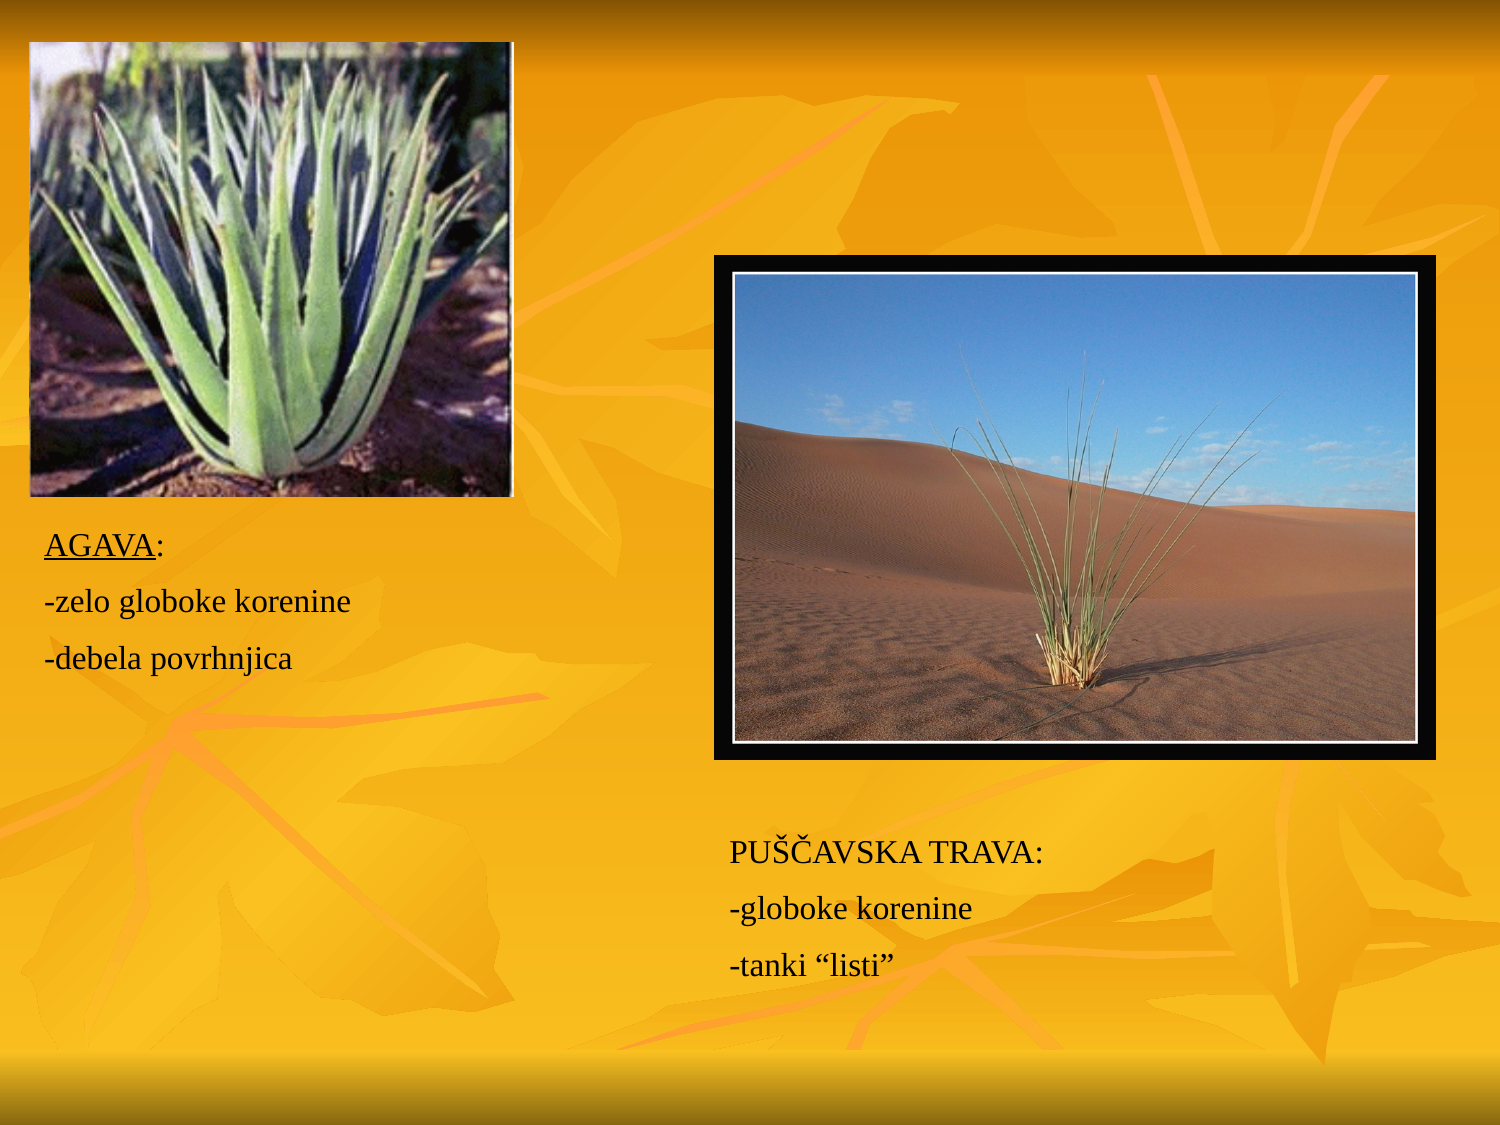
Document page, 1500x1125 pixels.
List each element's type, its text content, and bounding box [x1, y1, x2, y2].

text_box PUŠČAVSKA TRAVA: -globoke korenine -tanki “listi” [714, 822, 1412, 991]
picture [714, 255, 1436, 760]
picture [29, 42, 514, 497]
text_box AGAVA: -zelo globoke korenine -debela povrhnjica [29, 515, 691, 684]
